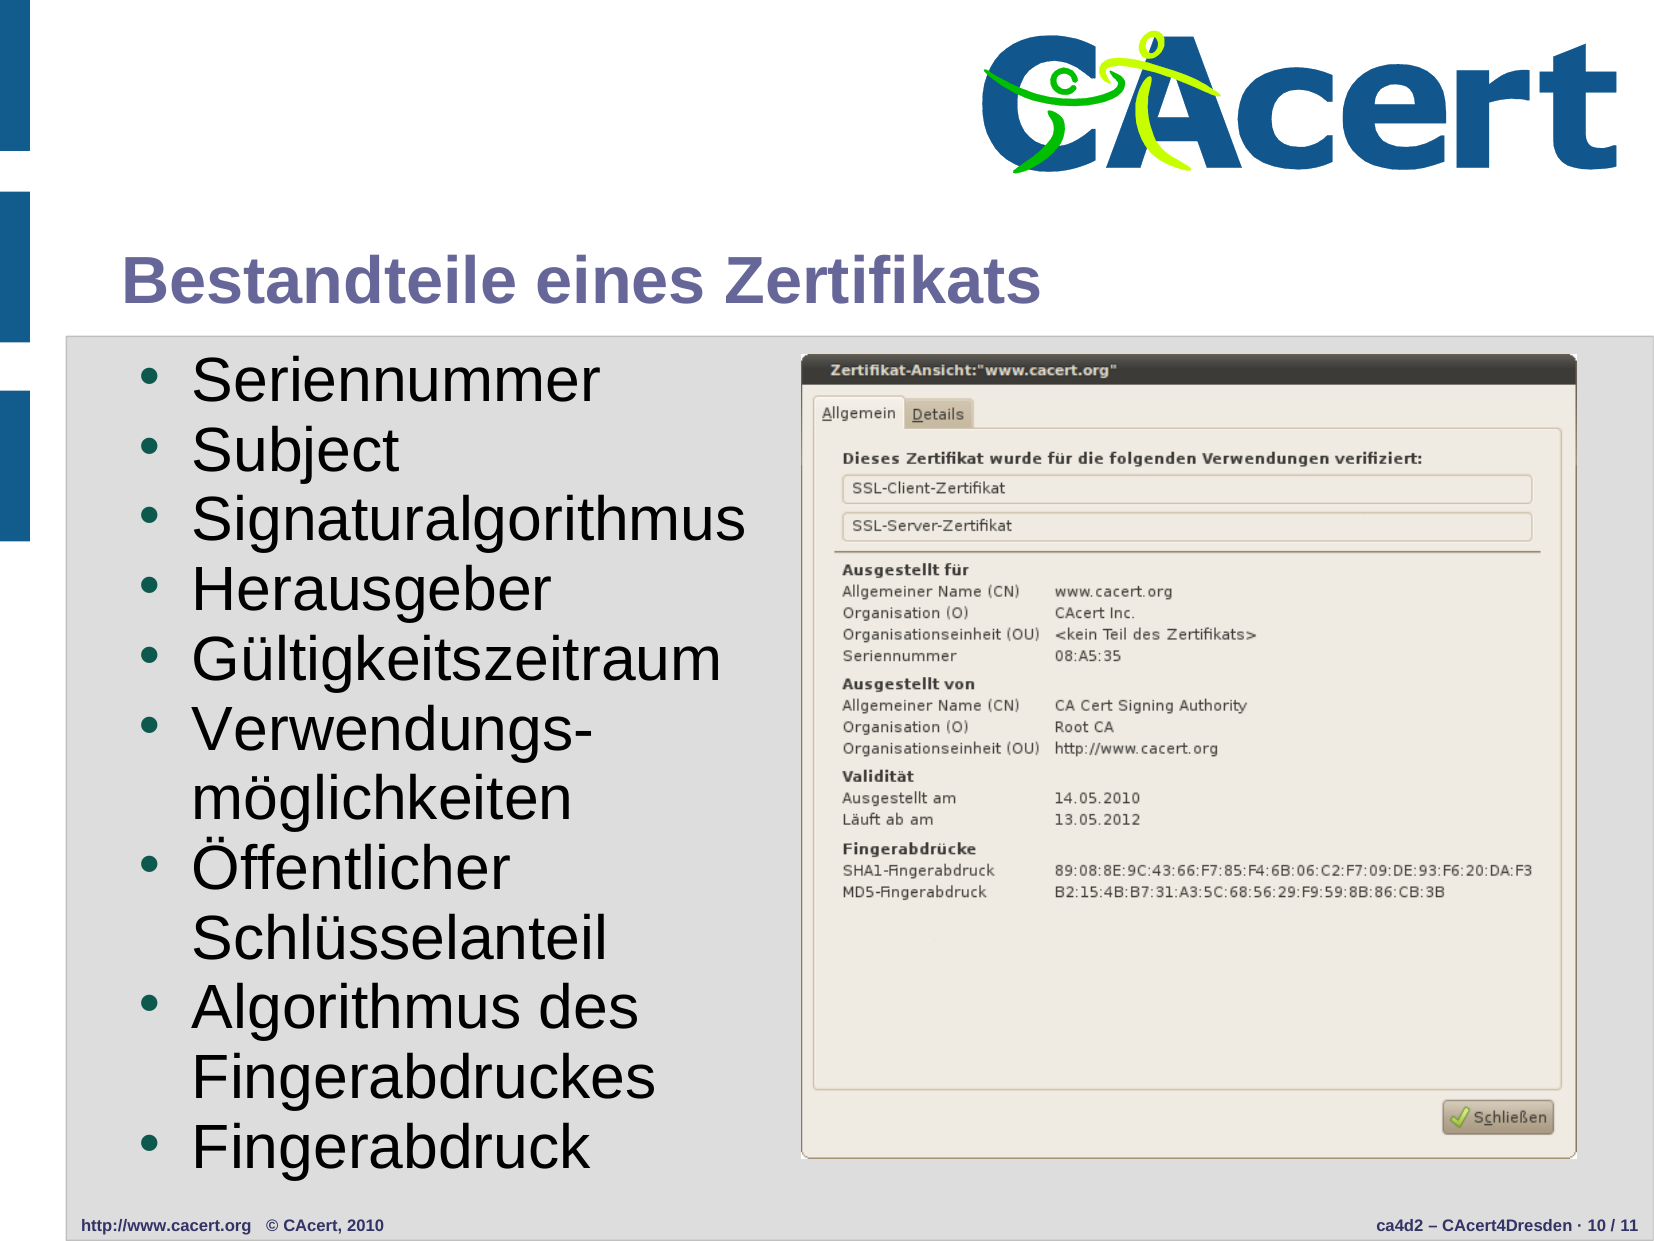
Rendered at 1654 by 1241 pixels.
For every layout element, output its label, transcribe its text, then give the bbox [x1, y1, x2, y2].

list Seriennummer Subject Signaturalgorithmus Herausgeber Gültigkeitszeitraum Verwendungs-möglichkeiten Öffentlicher Schlüsselanteil Algorithmus des Fingerabdruckes Fingerabdruck [121, 344, 811, 1241]
picture [801, 354, 1577, 1159]
title Bestandteile eines Zertifikats [121, 169, 1534, 323]
